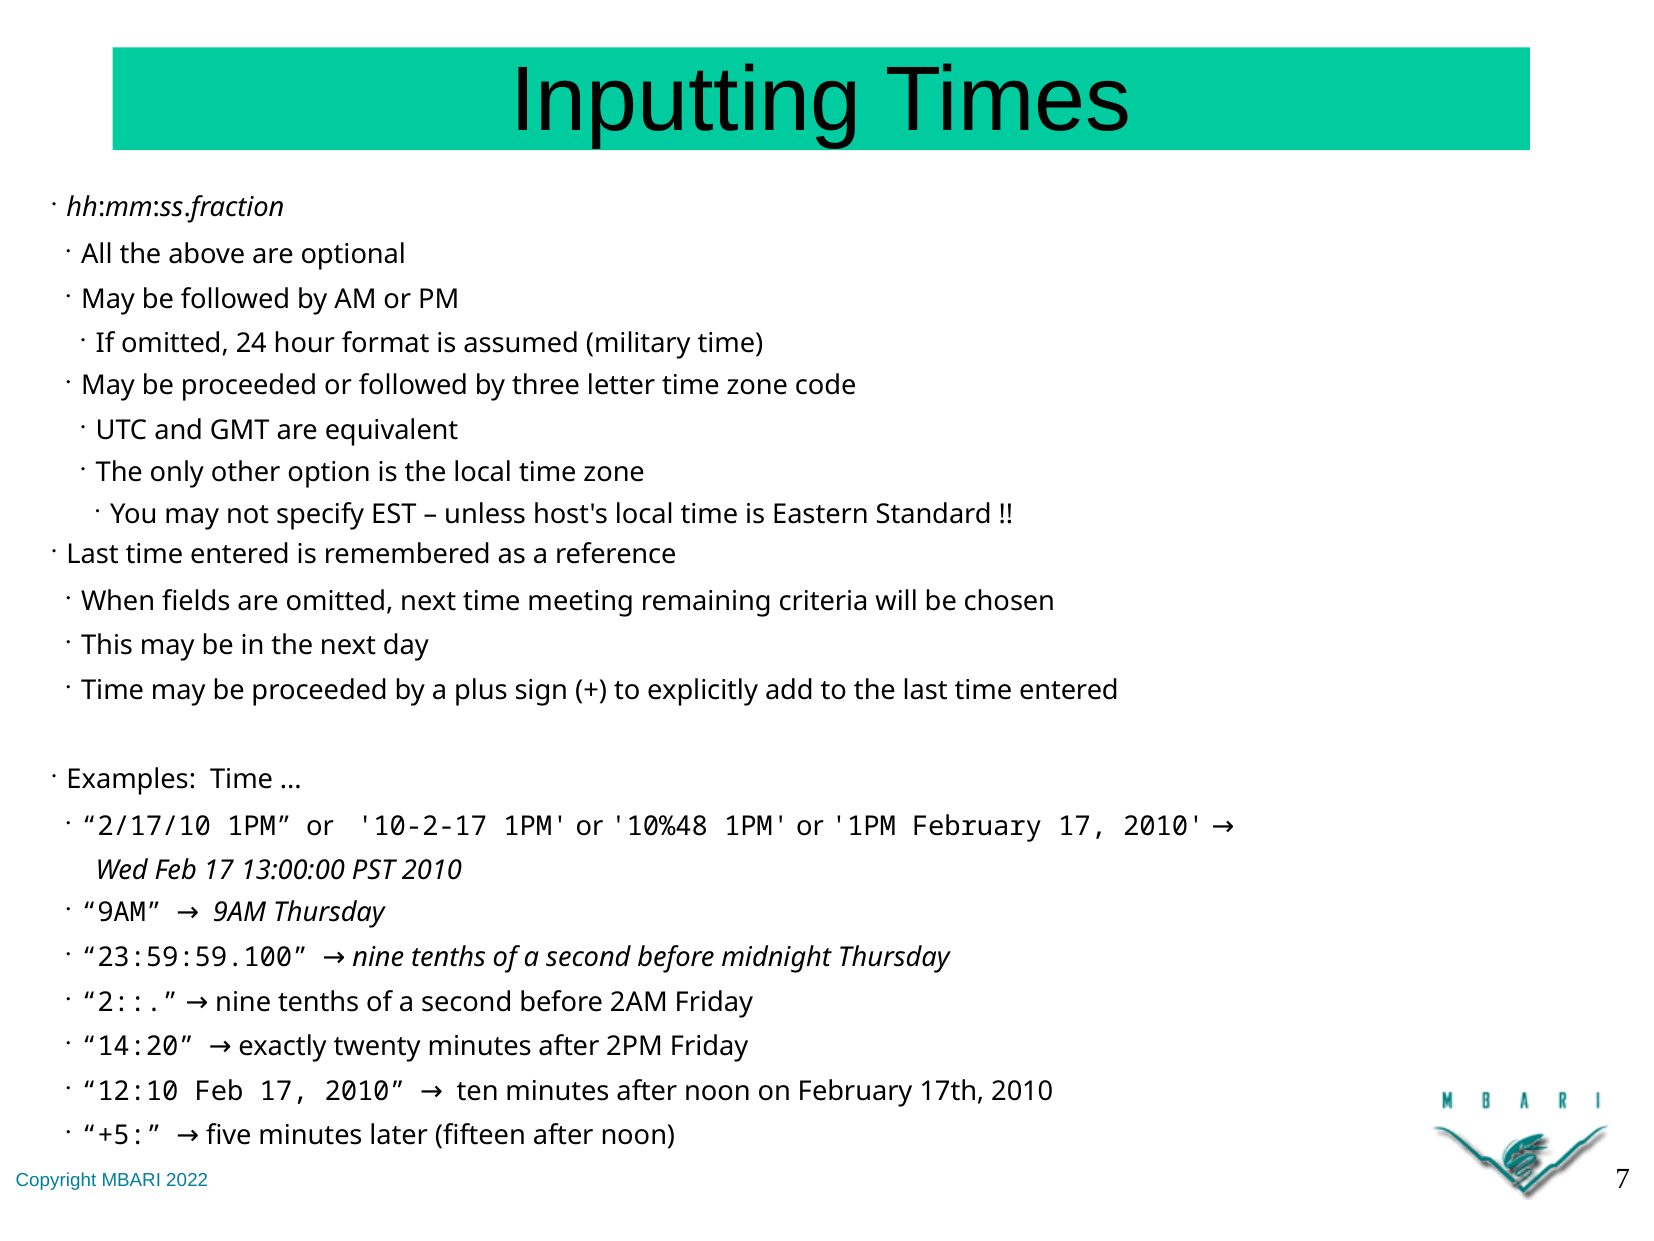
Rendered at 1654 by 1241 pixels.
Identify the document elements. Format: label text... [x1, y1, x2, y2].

picture [1426, 1156, 1613, 1200]
list hh:mm:ss.fraction All the above are optional May be followed by AM or PM If omitted, 24 hour format is assumed (military time) May be proceeded or followed by three letter time zone code UTC and GMT are equivalent The only other option is the local time zone You may not specify EST – unless host's local time is Eastern Standard !! Last time entered is remembered as a reference When fields are omitted, next time meeting remaining criteria will be chosen This may be in the next day Time may be proceeded by a plus sign (+) to explicitly add to the last time entered Examples: Time ... “2/17/10 1PM” or '10-2-17 1PM' or '10%48 1PM' or '1PM February 17, 2010' → Wed Feb 17 13:00:00 PST 2010 “9AM” → 9AM Thursday “23:59:59.100” → nine tenths of a second before midnight Thursday “2::.” → nine tenths of a second before 2AM Friday “14:20” → exactly twenty minutes after 2PM Friday “12:10 Feb 17, 2010” → ten minutes after noon on February 17th, 2010 “+5:” → five minutes later (fifteen after noon) [37, 187, 1613, 1156]
title Inputting Times [112, 47, 1530, 151]
